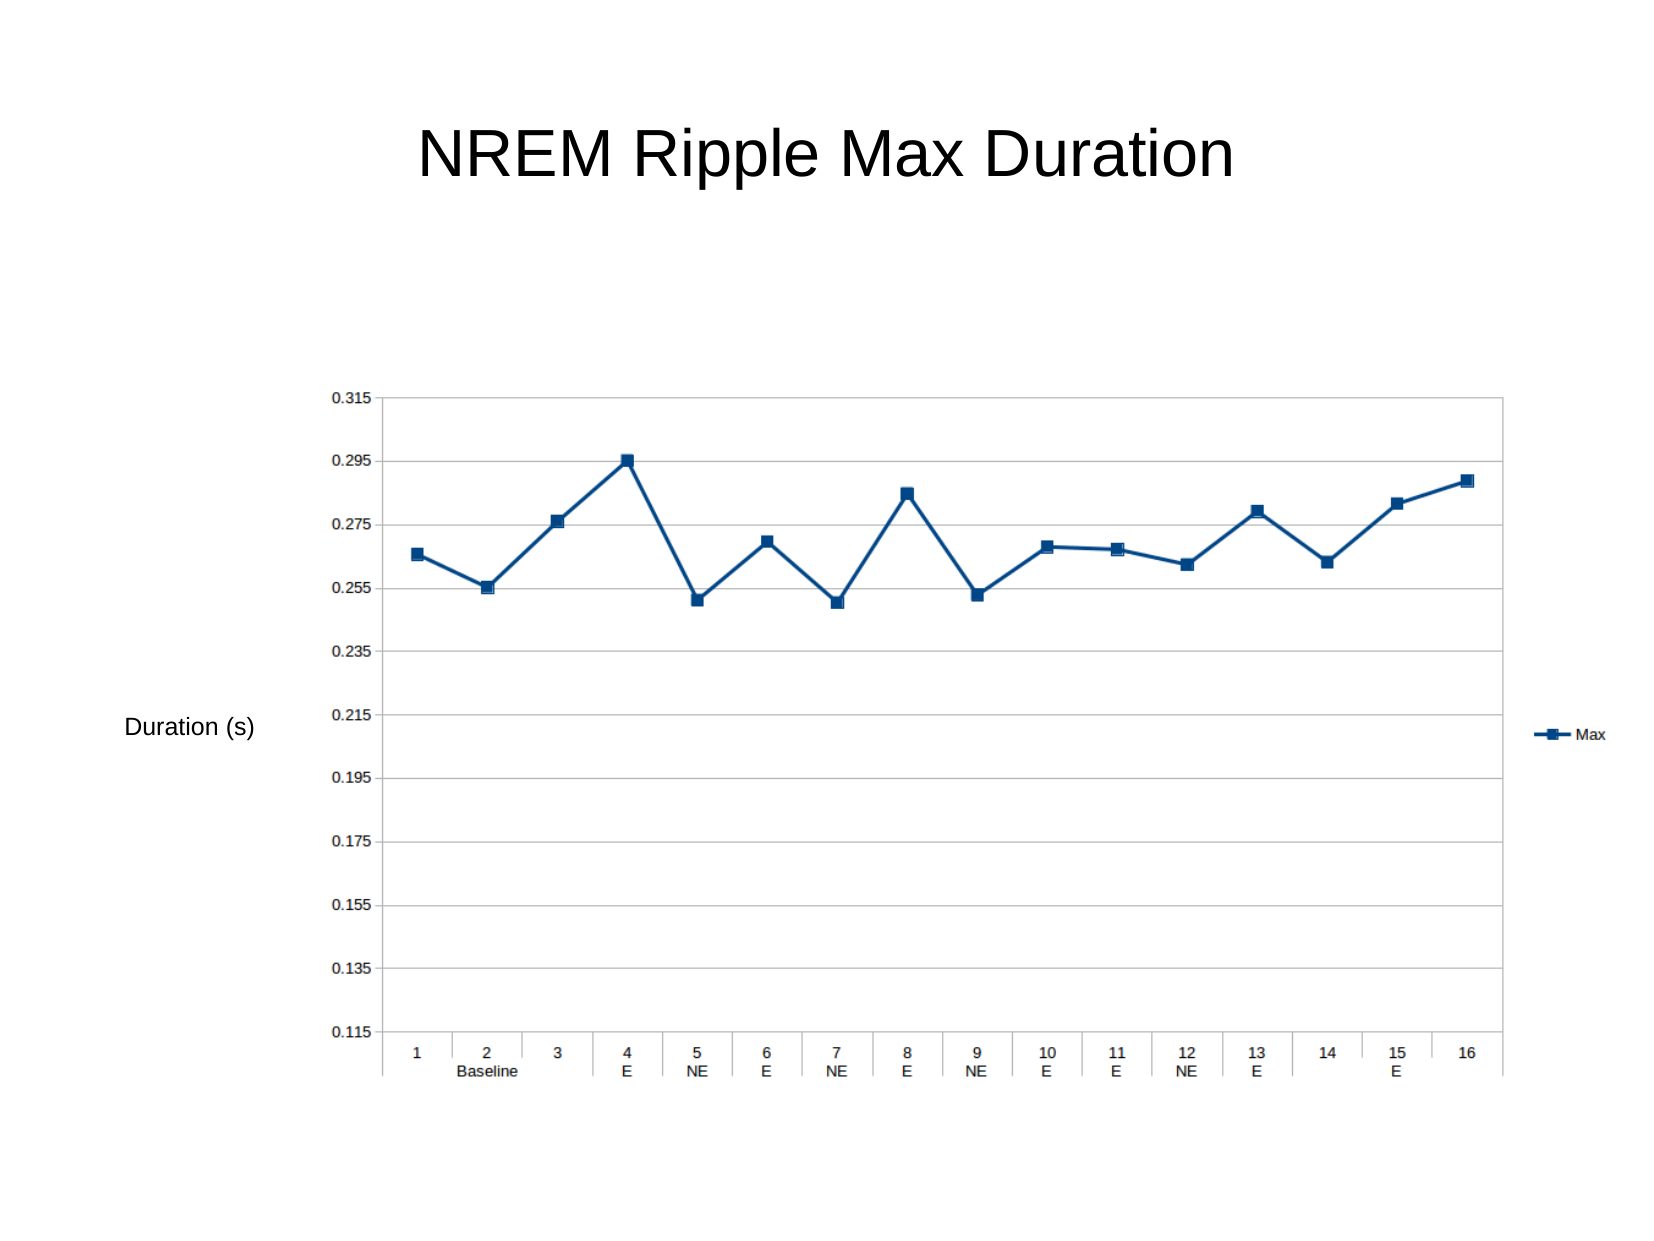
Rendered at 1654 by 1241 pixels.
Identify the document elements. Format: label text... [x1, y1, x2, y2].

title NREM Ripple Max Duration [82, 49, 1571, 257]
text_box Duration (s) [109, 705, 271, 748]
picture [305, 374, 1621, 1095]
